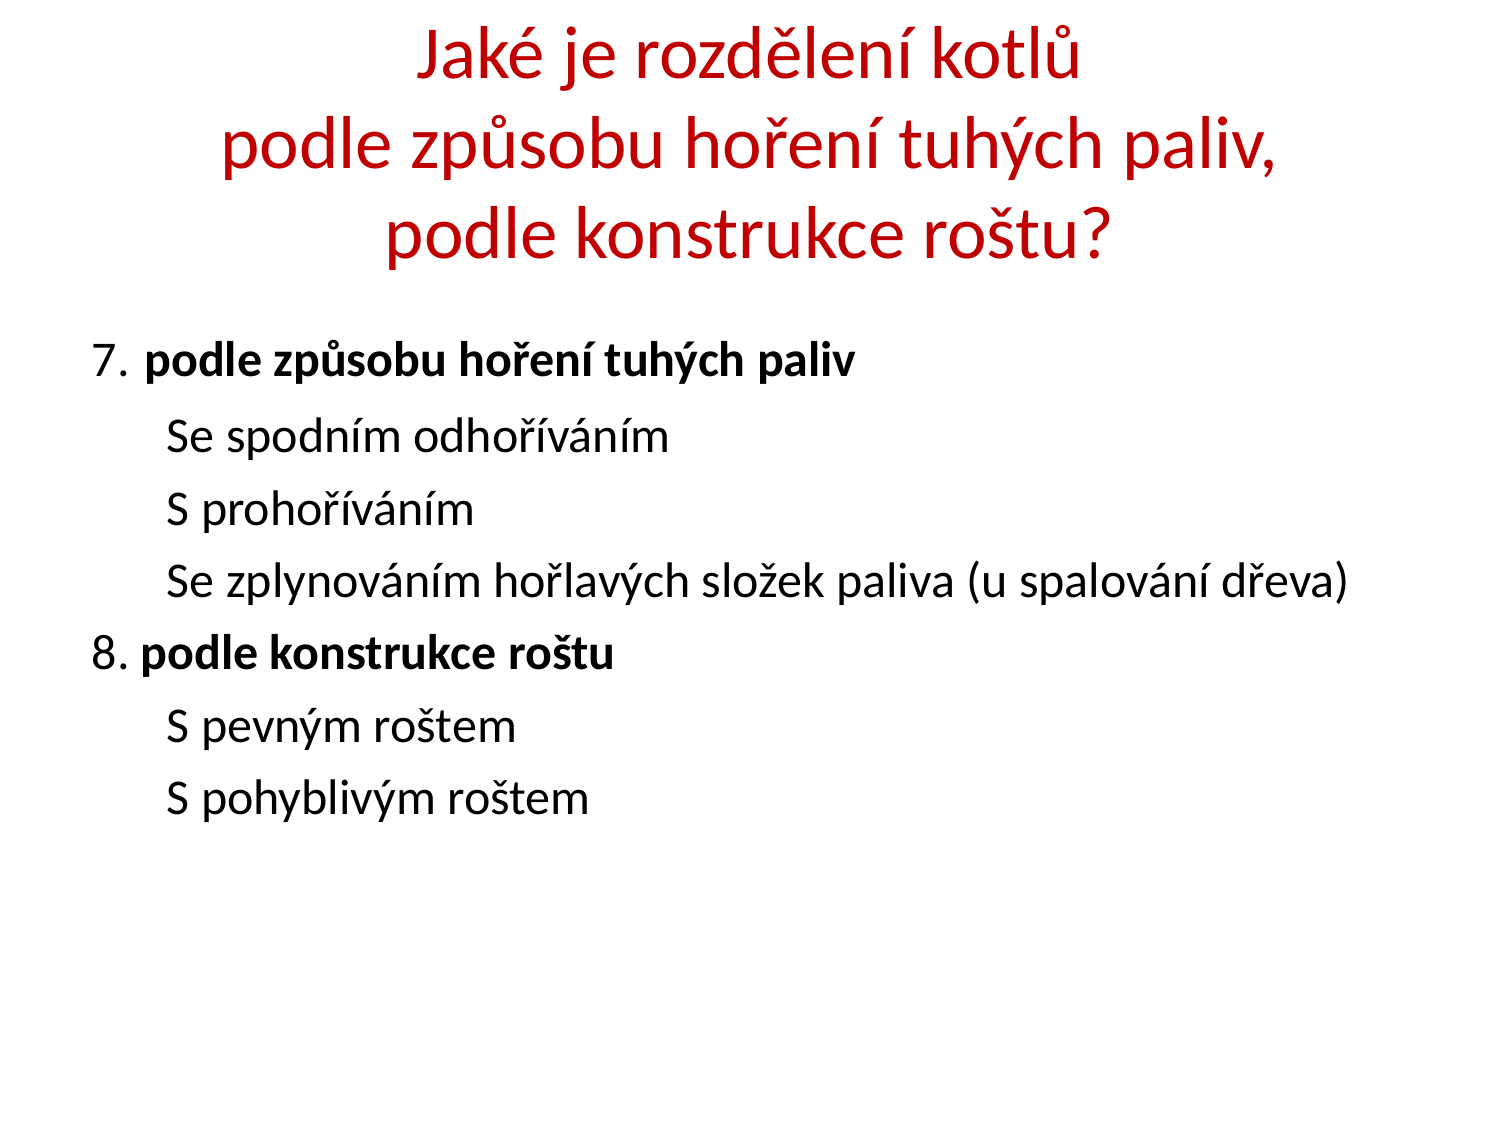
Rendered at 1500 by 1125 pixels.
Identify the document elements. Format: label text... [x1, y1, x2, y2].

list 7. podle způsobu hoření tuhých paliv Se spodním odhoříváním S prohoříváním Se zplynováním hořlavých složek paliva (u spalování dřeva) 8. podle konstrukce roštu S pevným roštem S pohyblivým roštem [76, 302, 1427, 1046]
title Jaké je rozdělení kotlů podle způsobu hoření tuhých paliv, podle konstrukce roštu? [75, 0, 1426, 282]
